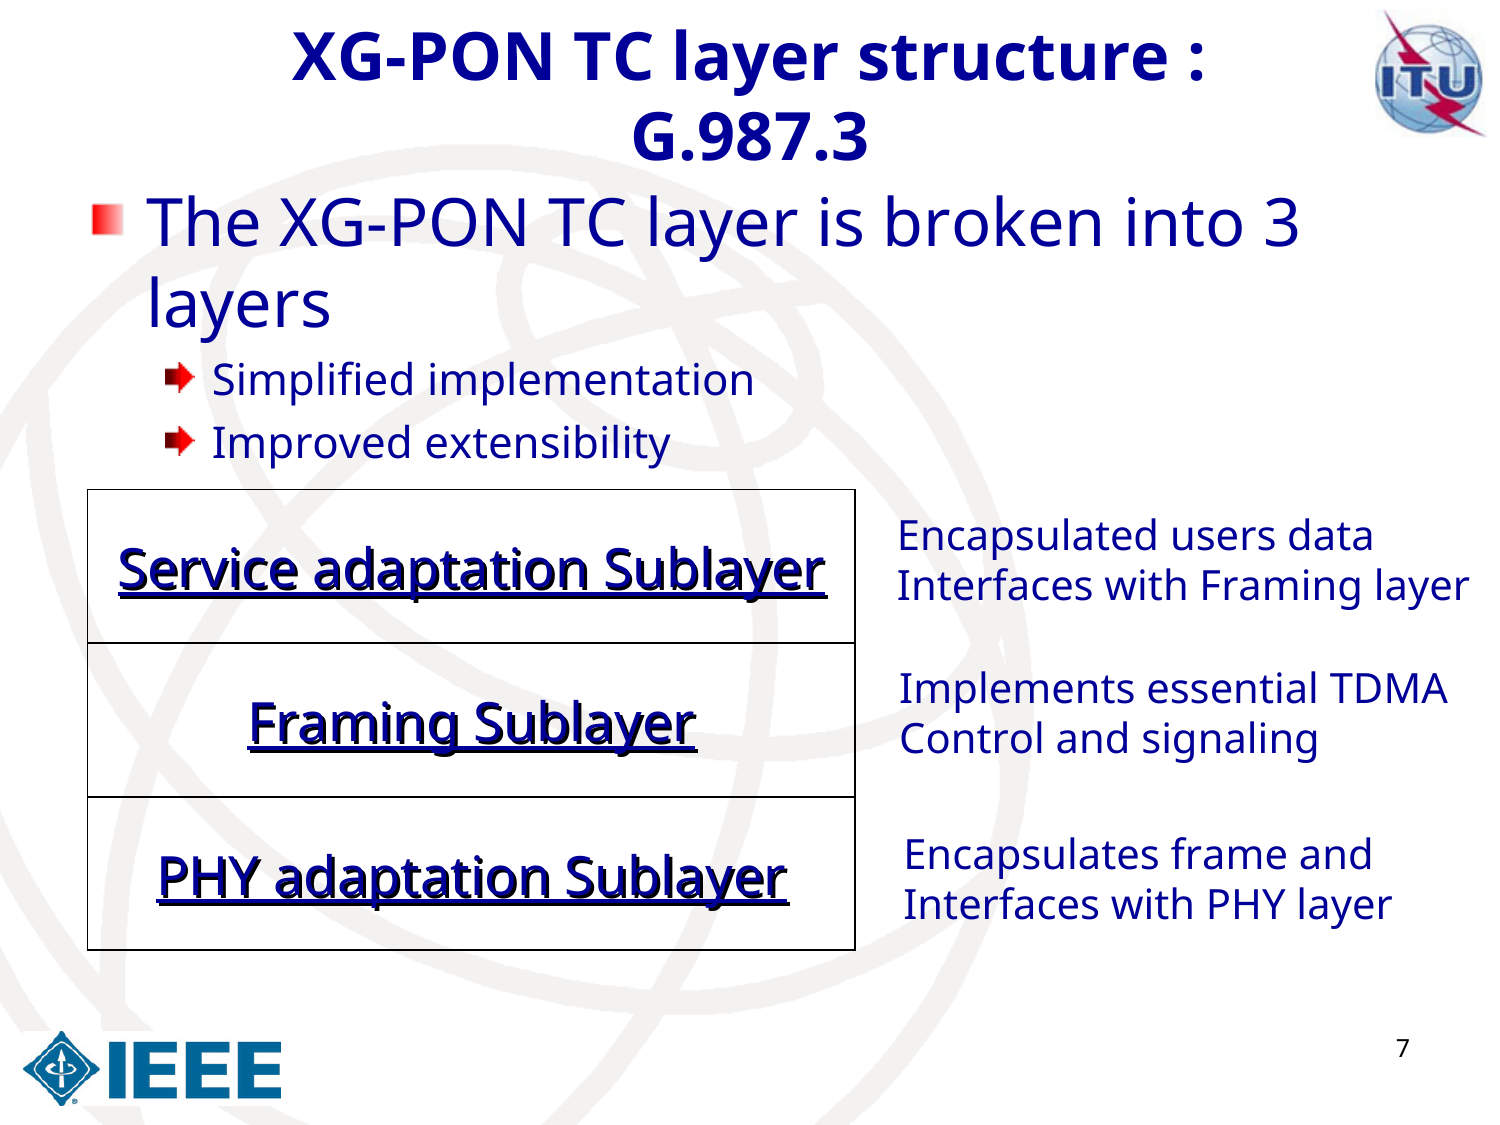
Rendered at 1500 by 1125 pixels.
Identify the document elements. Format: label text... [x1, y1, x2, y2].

title XG-PON TC layer structure : G.987.3 [0, 0, 1500, 188]
text_box Framing Sublayer [87, 643, 856, 797]
list The XG-PON TC layer is broken into 3 layers Simplified implementation Improved extensibility [75, 172, 1426, 916]
text_box PHY adaptation Sublayer [87, 797, 856, 951]
text_box Encapsulates frame and Interfaces with PHY layer [888, 820, 1409, 936]
picture [0, 188, 1058, 1125]
text_box <numéro> [1112, 1025, 1426, 1101]
text_box Implements essential TDMA Control and signaling [884, 654, 1464, 770]
text_box Encapsulated users data Interfaces with Framing layer [881, 501, 1486, 617]
text_box Service adaptation Sublayer [87, 489, 856, 643]
